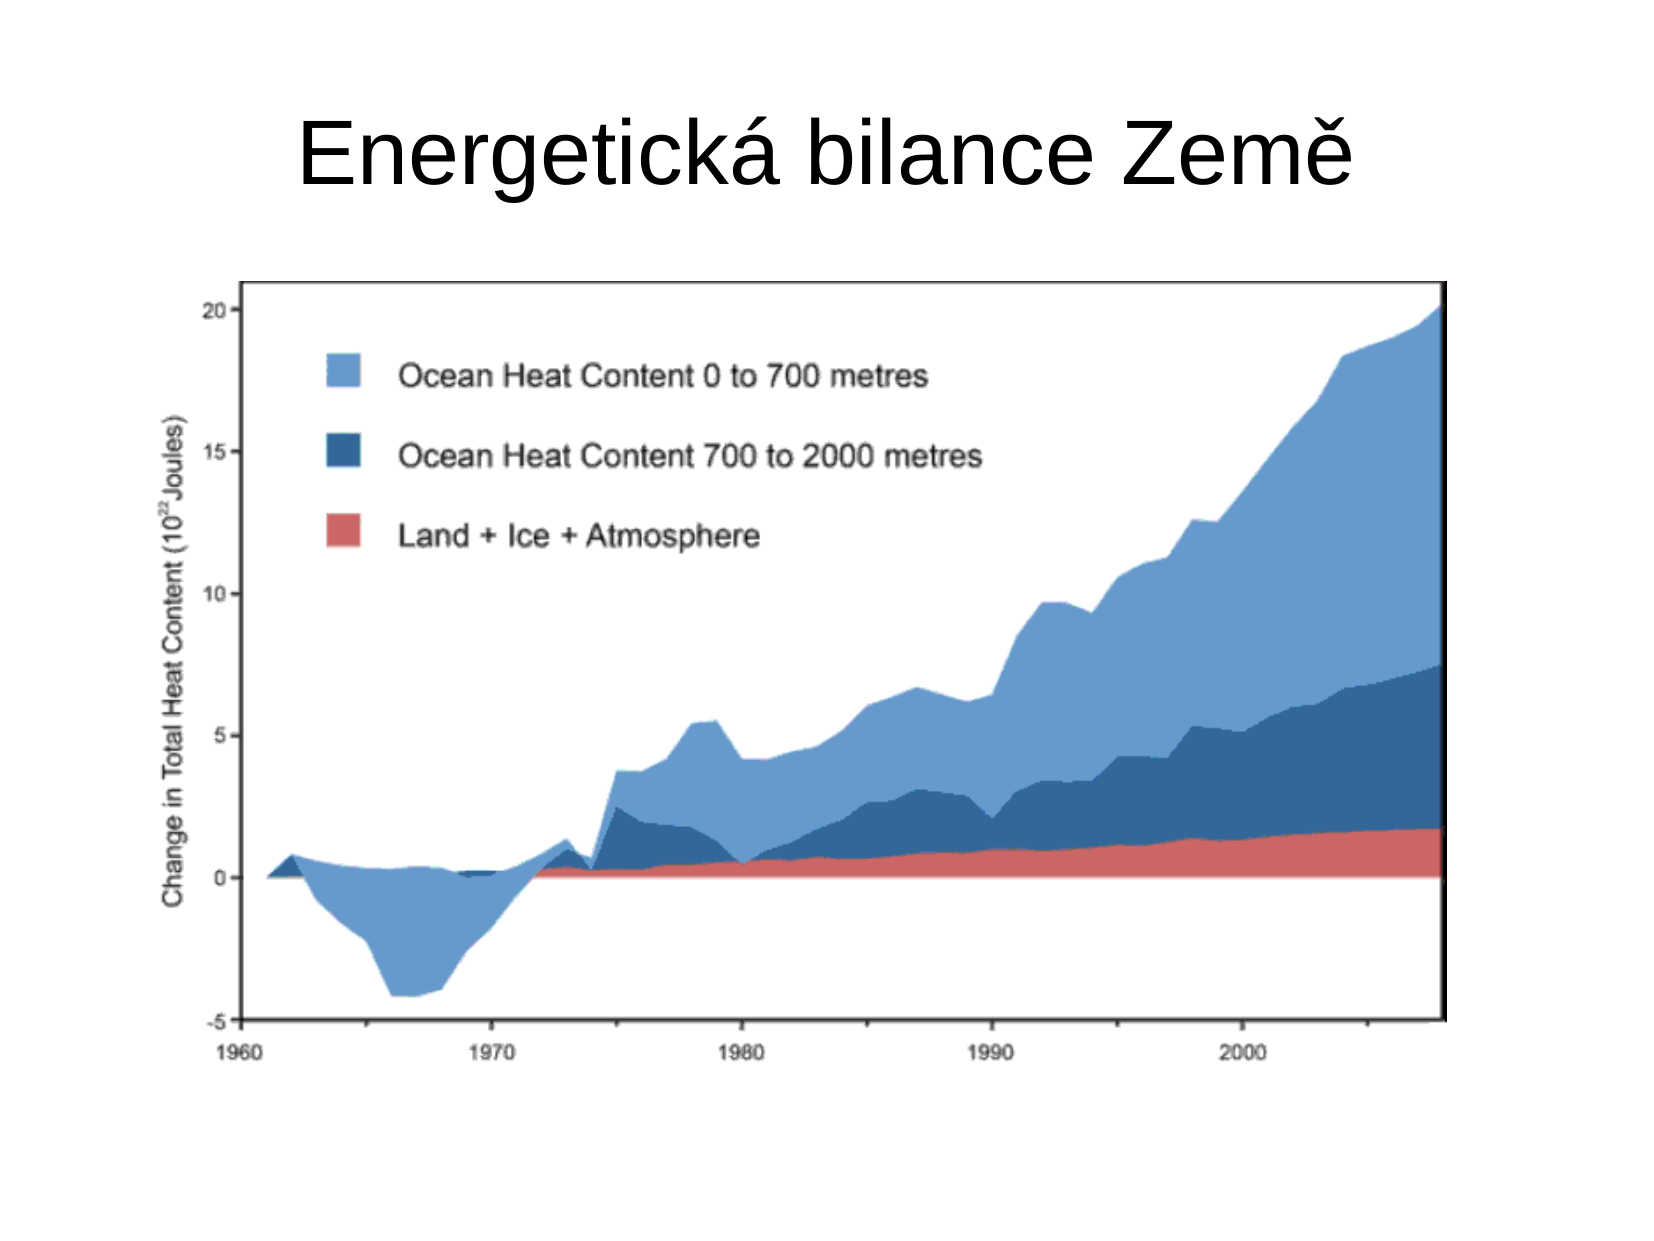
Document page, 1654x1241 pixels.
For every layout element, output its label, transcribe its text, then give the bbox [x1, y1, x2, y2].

title Energetická bilance Země [82, 49, 1571, 257]
picture [147, 281, 1447, 1063]
